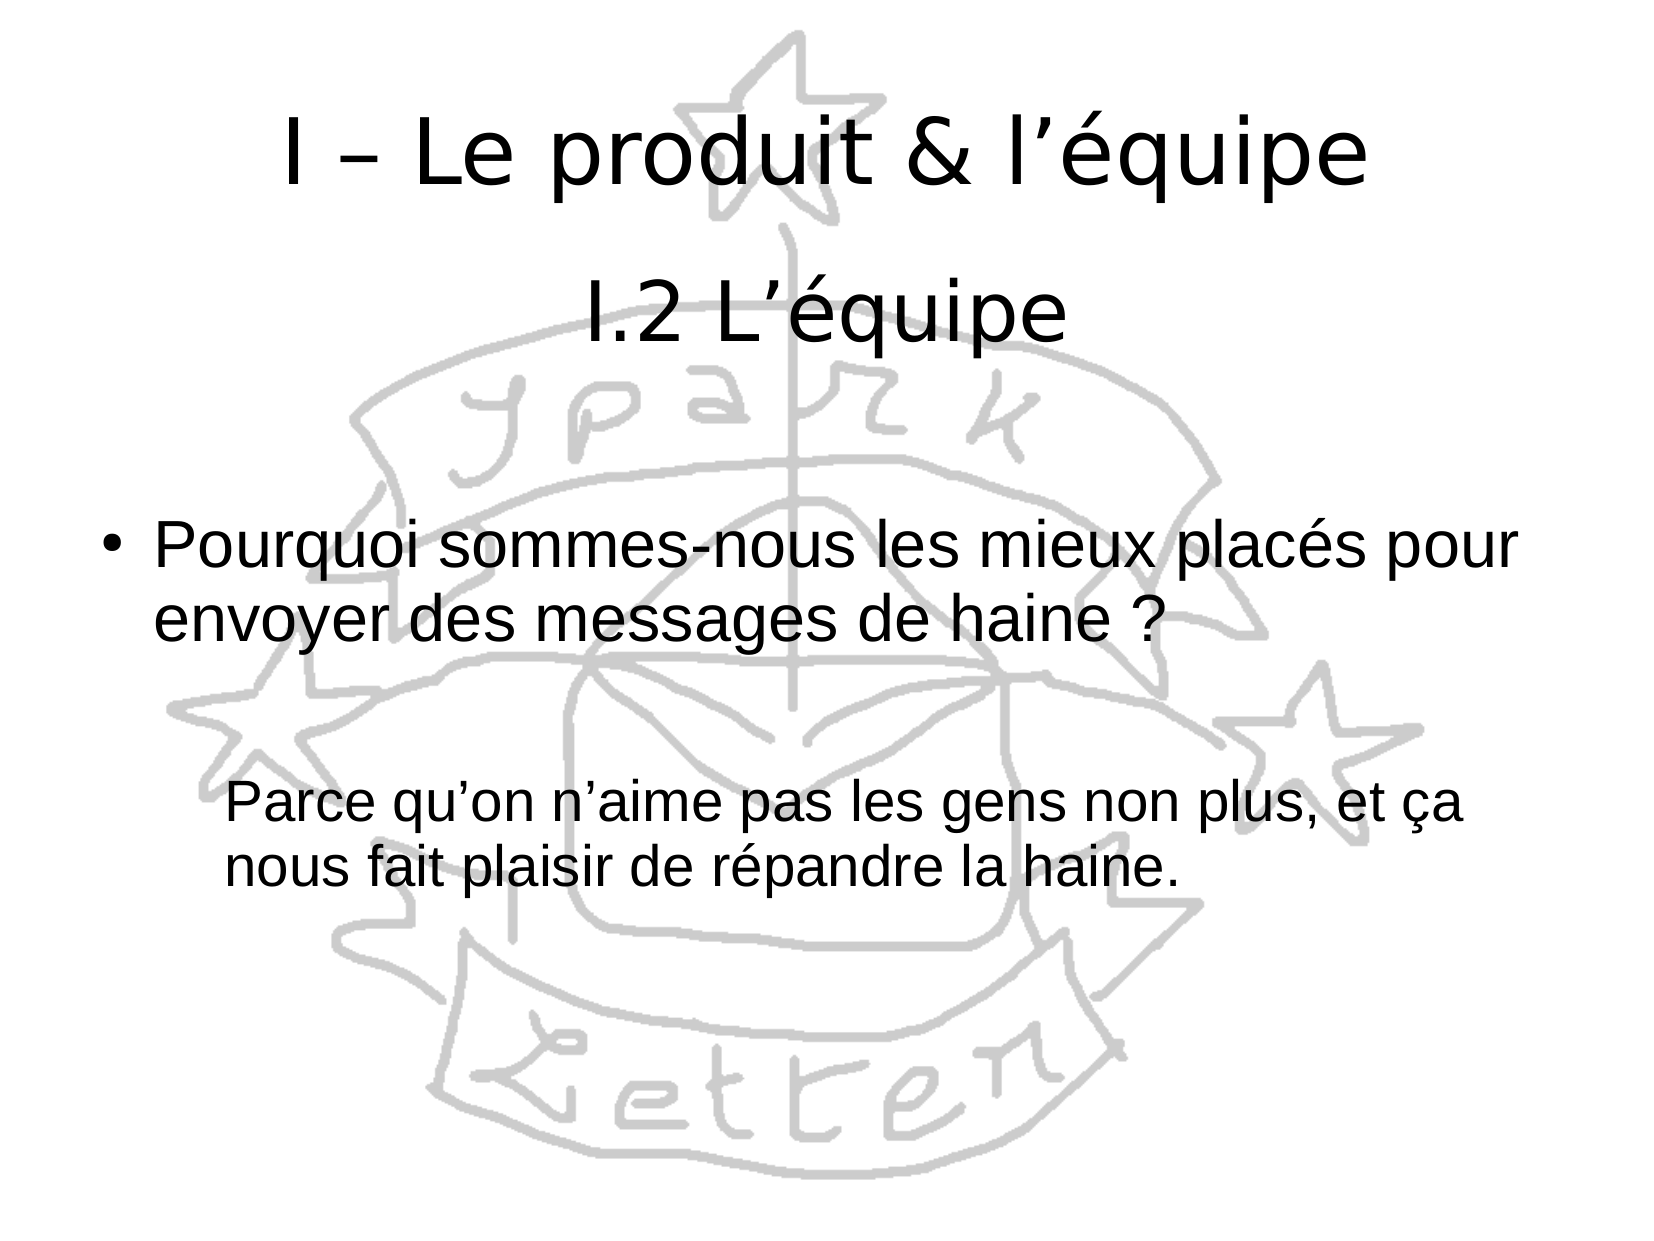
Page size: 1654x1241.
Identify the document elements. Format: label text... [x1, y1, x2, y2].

picture [29, 369, 1648, 1241]
title I – Le produit & l’équipe [82, 49, 1571, 256]
list Pourquoi sommes-nous les mieux placés pour envoyer des messages de haine ? Parce qu’on n’aime pas les gens non plus, et ça nous fait plaisir de répandre la haine. [82, 402, 1571, 1122]
picture [29, 11, 1648, 256]
text_box I.2 L’équipe [0, 256, 1654, 369]
